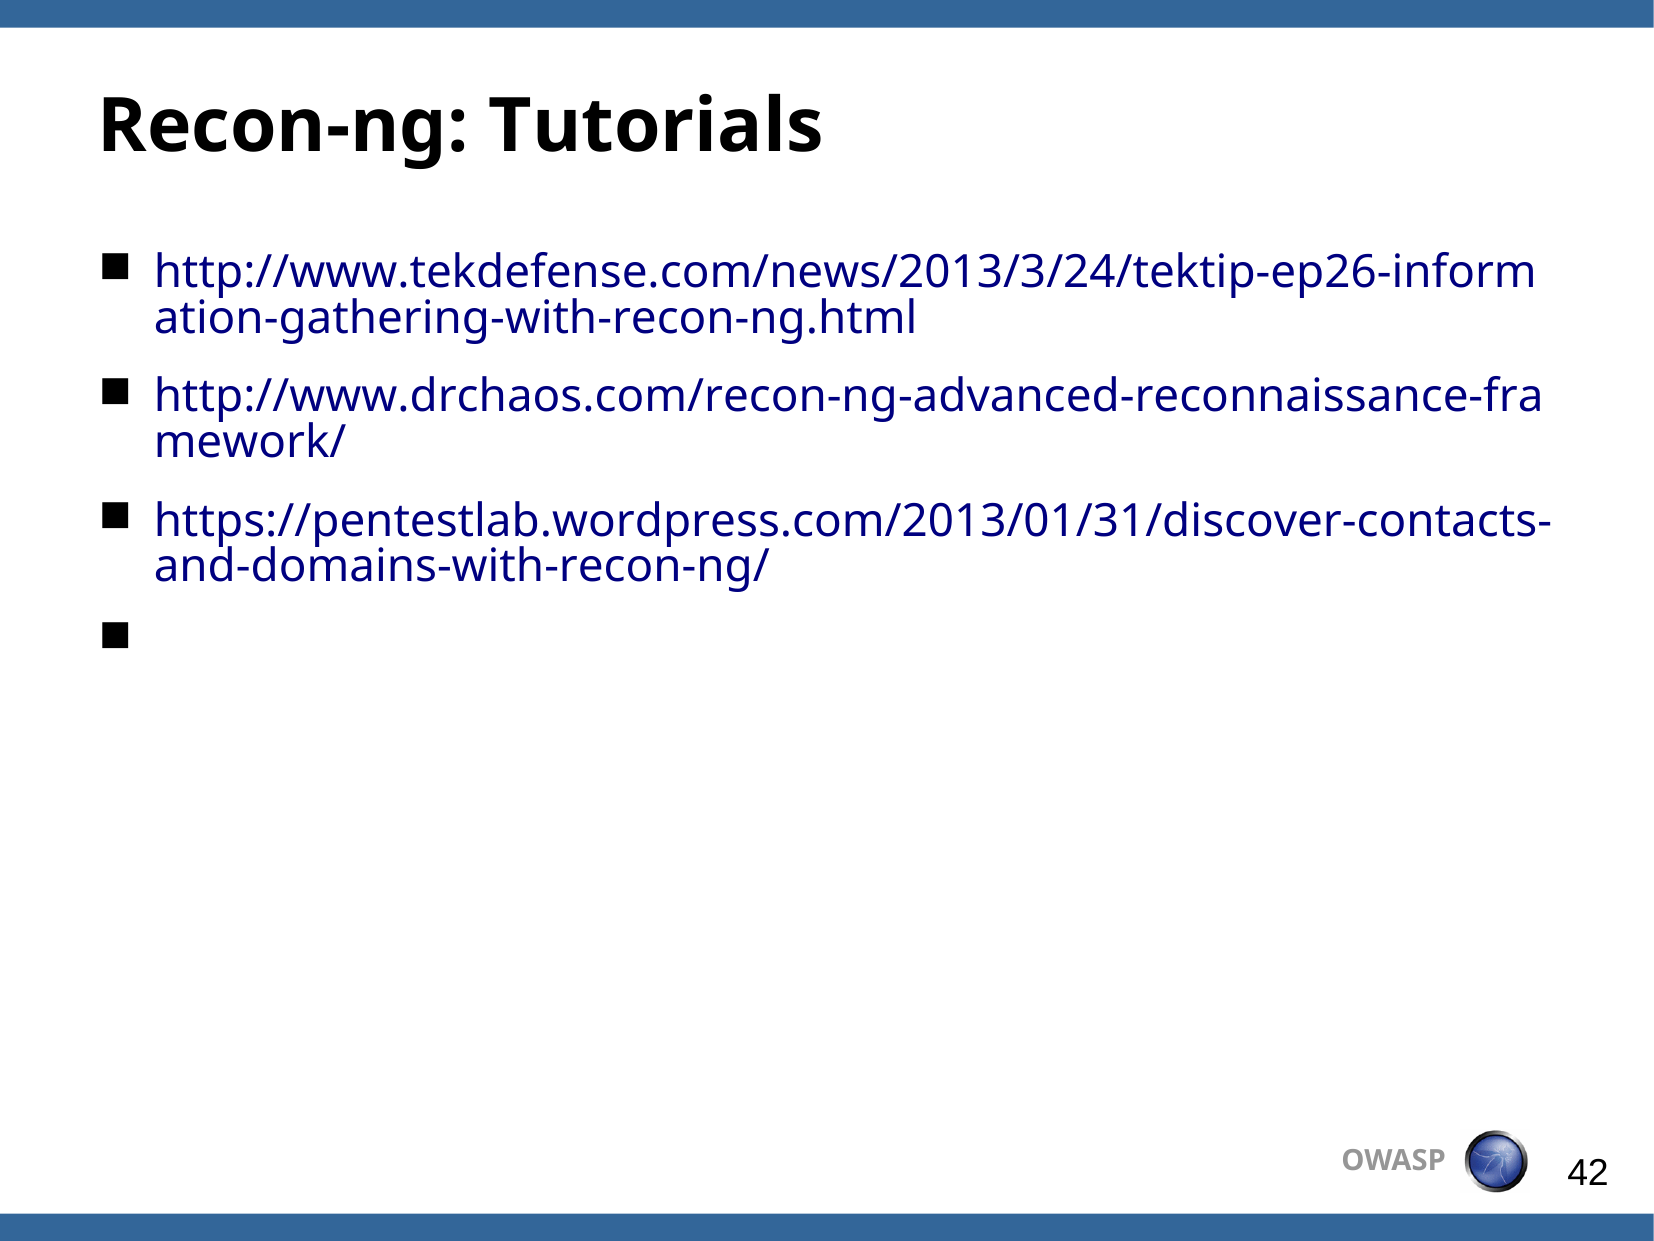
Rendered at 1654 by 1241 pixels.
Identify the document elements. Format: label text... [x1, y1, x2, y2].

list http://www.tekdefense.com/news/2013/3/24/tektip-ep26-information-gathering-with-recon-ng.html http://www.drchaos.com/recon-ng-advanced-reconnaissance-framework/ https://pentestlab.wordpress.com/2013/01/31/discover-contacts-and-domains-with-recon-ng/ [82, 234, 1571, 1108]
picture [1460, 1129, 1530, 1193]
title Recon-ng: Tutorials [82, 35, 1571, 207]
